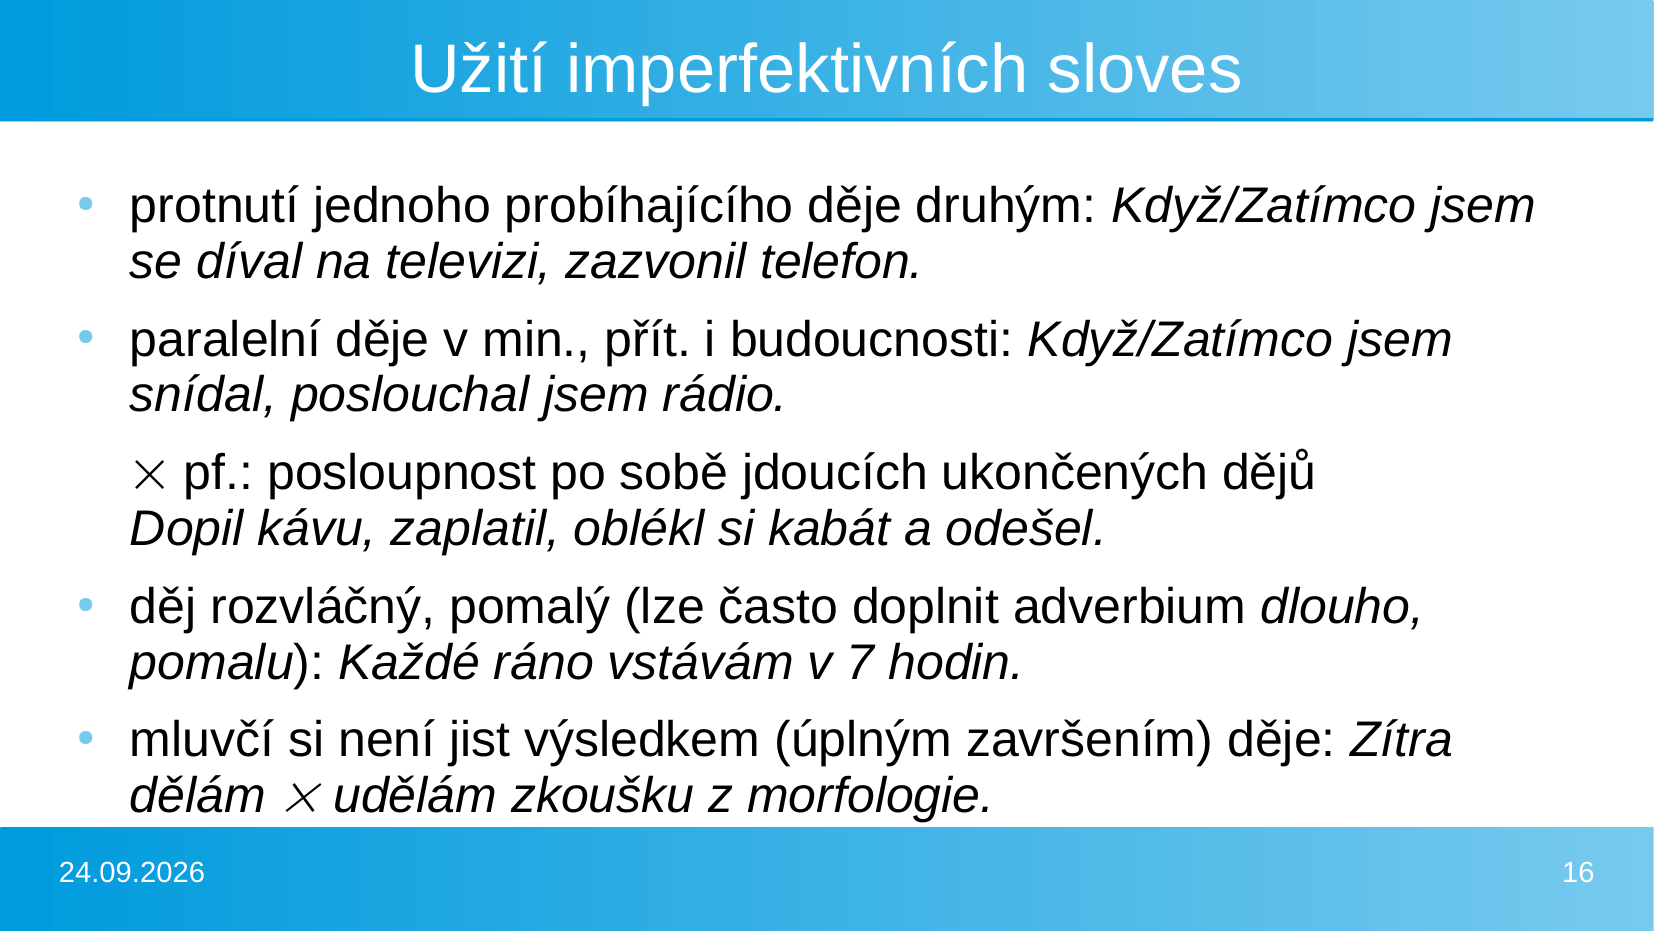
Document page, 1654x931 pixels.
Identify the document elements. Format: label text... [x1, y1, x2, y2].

list protnutí jednoho probíhajícího děje druhým: Když/Zatímco jsem se díval na televizi, zazvonil telefon. paralelní děje v min., přít. i budoucnosti: Když/Zatímco jsem snídal, poslouchal jsem rádio.  pf.: posloupnost po sobě jdoucích ukončených dějů Dopil kávu, zaplatil, oblékl si kabát a odešel. děj rozvláčný, pomalý (lze často doplnit adverbium dlouho, pomalu): Každé ráno vstávám v 7 hodin. mluvčí si není jist výsledkem (úplným završením) děje: Zítra dělám  udělám zkoušku z morfologie. [59, 177, 1595, 768]
title Užití imperfektivních sloves [59, 29, 1595, 108]
